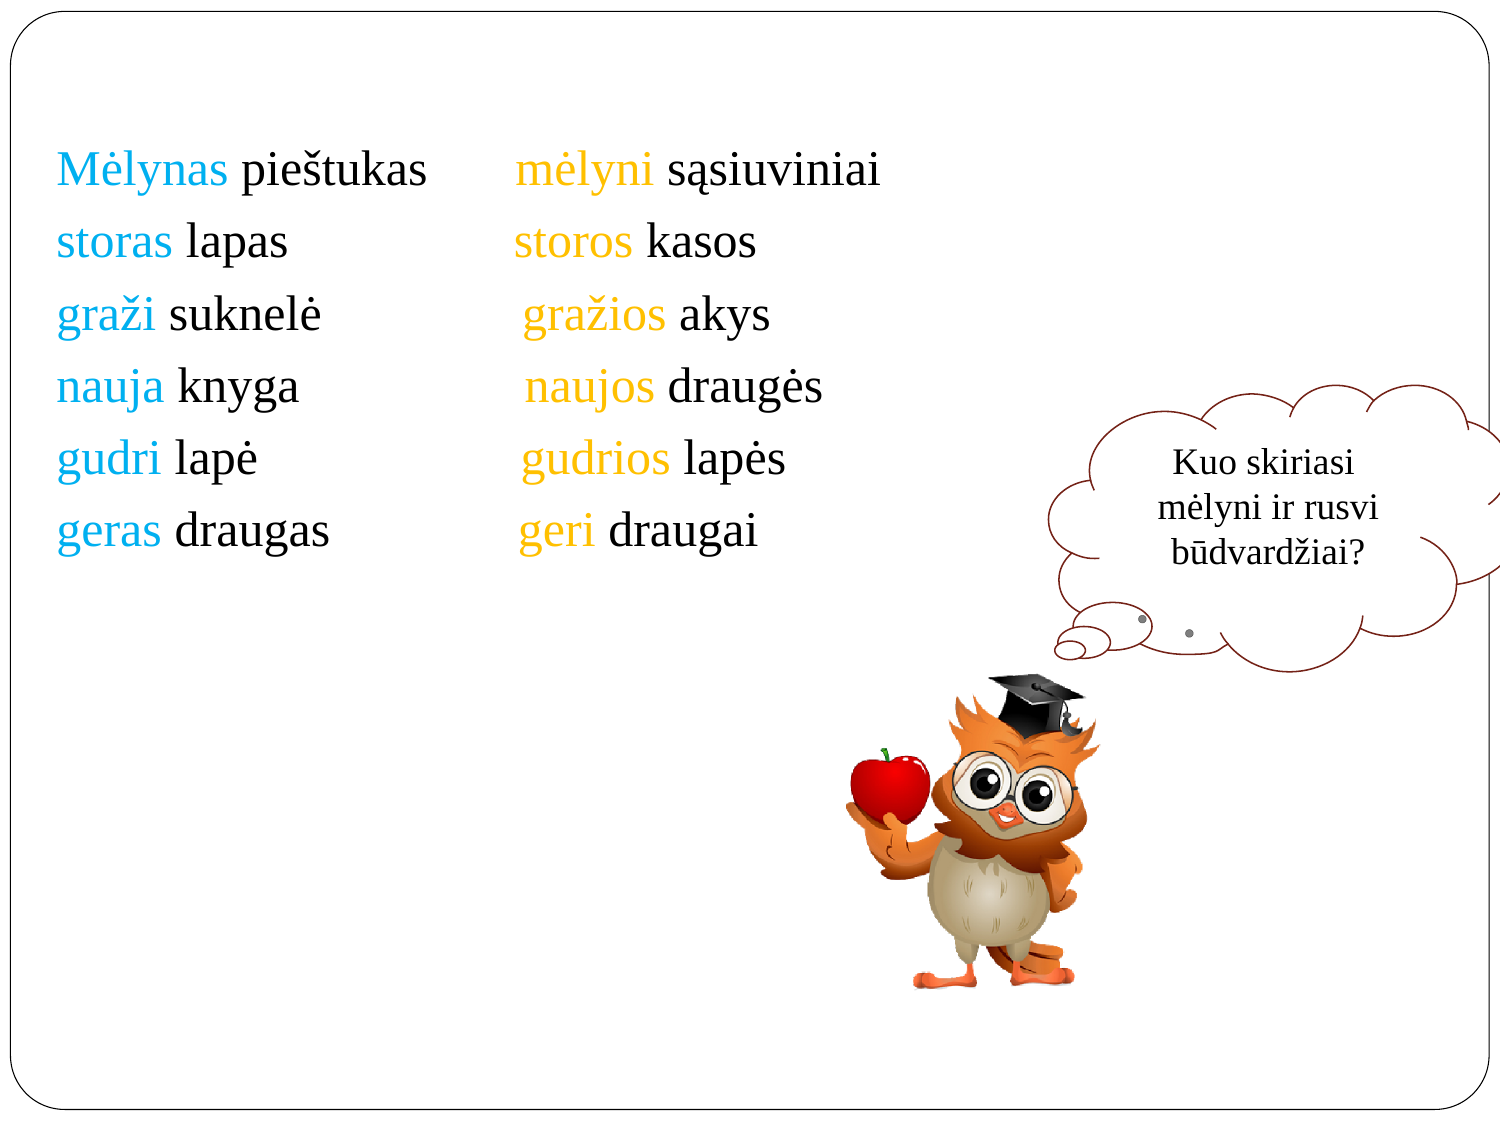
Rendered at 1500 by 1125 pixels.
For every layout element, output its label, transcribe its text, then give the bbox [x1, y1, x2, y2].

text_box [1138, 615, 1147, 623]
list Mėlynas pieštukas mėlyni sąsiuviniai storas lapas storos kasos graži suknelė gražios akys nauja knyga naujos draugės gudri lapė gudrios lapės geras draugas geri draugai [41, 56, 1081, 799]
picture [815, 671, 1139, 995]
text_box Kuo skiriasi mėlyni ir rusvi būdvardžiai? [1048, 385, 1500, 672]
text_box [1185, 629, 1194, 638]
